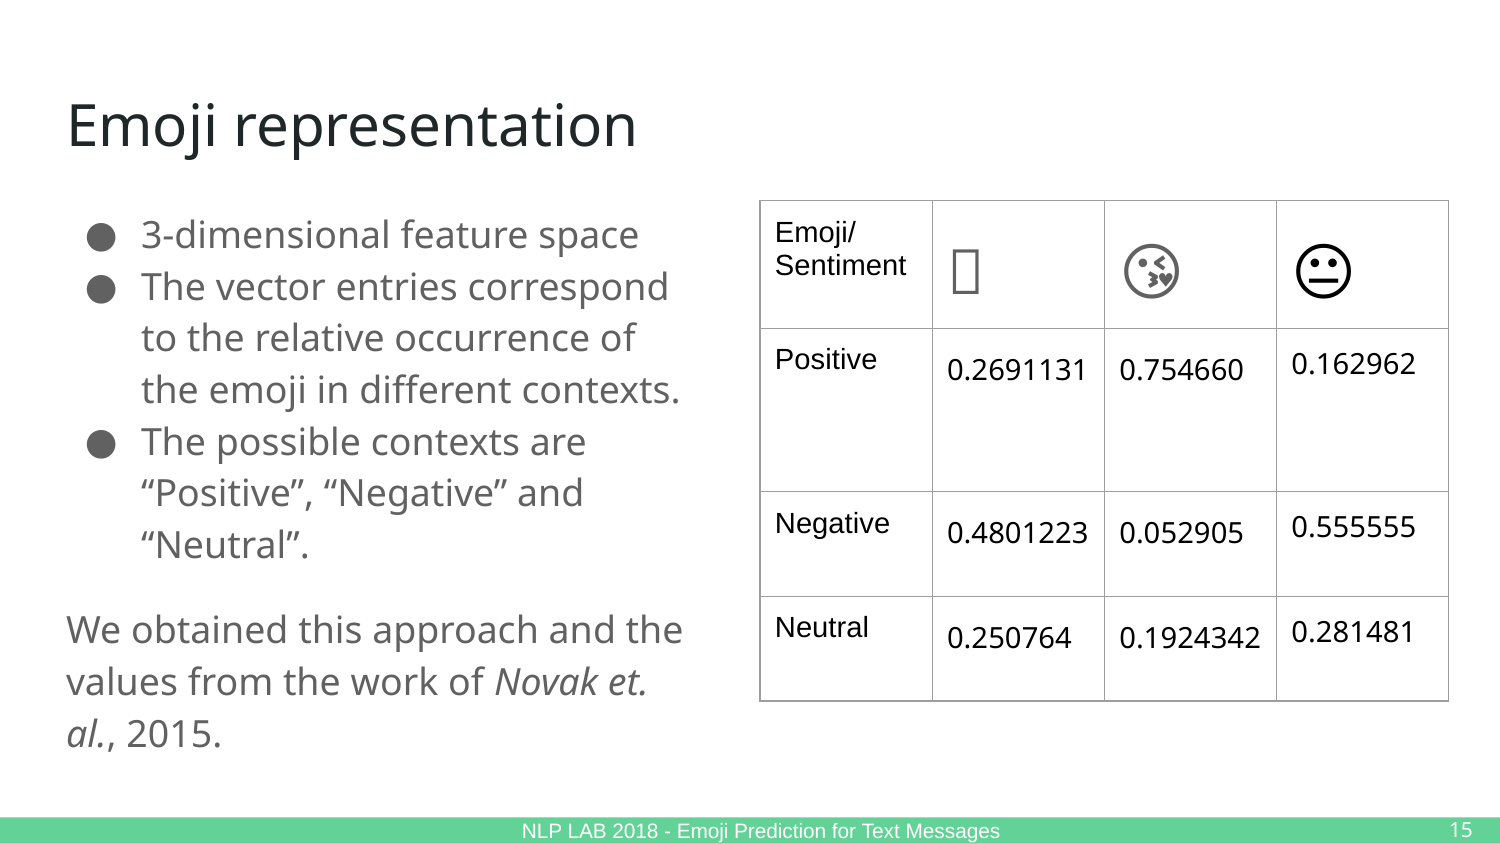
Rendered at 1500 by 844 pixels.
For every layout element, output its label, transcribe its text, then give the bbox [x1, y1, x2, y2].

table_cell 0.052905 [1105, 492, 1276, 596]
table_header 😤 [933, 201, 1104, 328]
table_cell 0.1924342 [1105, 597, 1276, 700]
table_cell 0.250764 [933, 597, 1104, 700]
table_header Emoji/ Sentiment [761, 201, 932, 328]
title Emoji representation [51, 72, 1449, 167]
list 3-dimensional feature space The vector entries correspond to the relative occurrence of the emoji in different contexts. The possible contexts are “Positive”, “Negative” and “Neutral”. We obtained this approach and the values from the work of Novak et. al., 2015. [51, 189, 708, 750]
table_cell Negative [761, 492, 932, 596]
table_cell 0.281481 [1277, 597, 1448, 700]
table_header 😘 [1105, 201, 1276, 328]
table_cell Positive [761, 329, 932, 491]
slide_number <Foliennummer> [1397, 811, 1488, 844]
table_cell 0.555555 [1277, 492, 1448, 596]
table_cell 0.754660 [1105, 329, 1276, 491]
table_cell 0.2691131 [933, 329, 1104, 491]
table_cell 0.162962 [1277, 329, 1448, 491]
table_cell 0.4801223 [933, 492, 1104, 596]
table_header 😐 [1277, 201, 1448, 328]
table_cell Neutral [761, 597, 932, 700]
